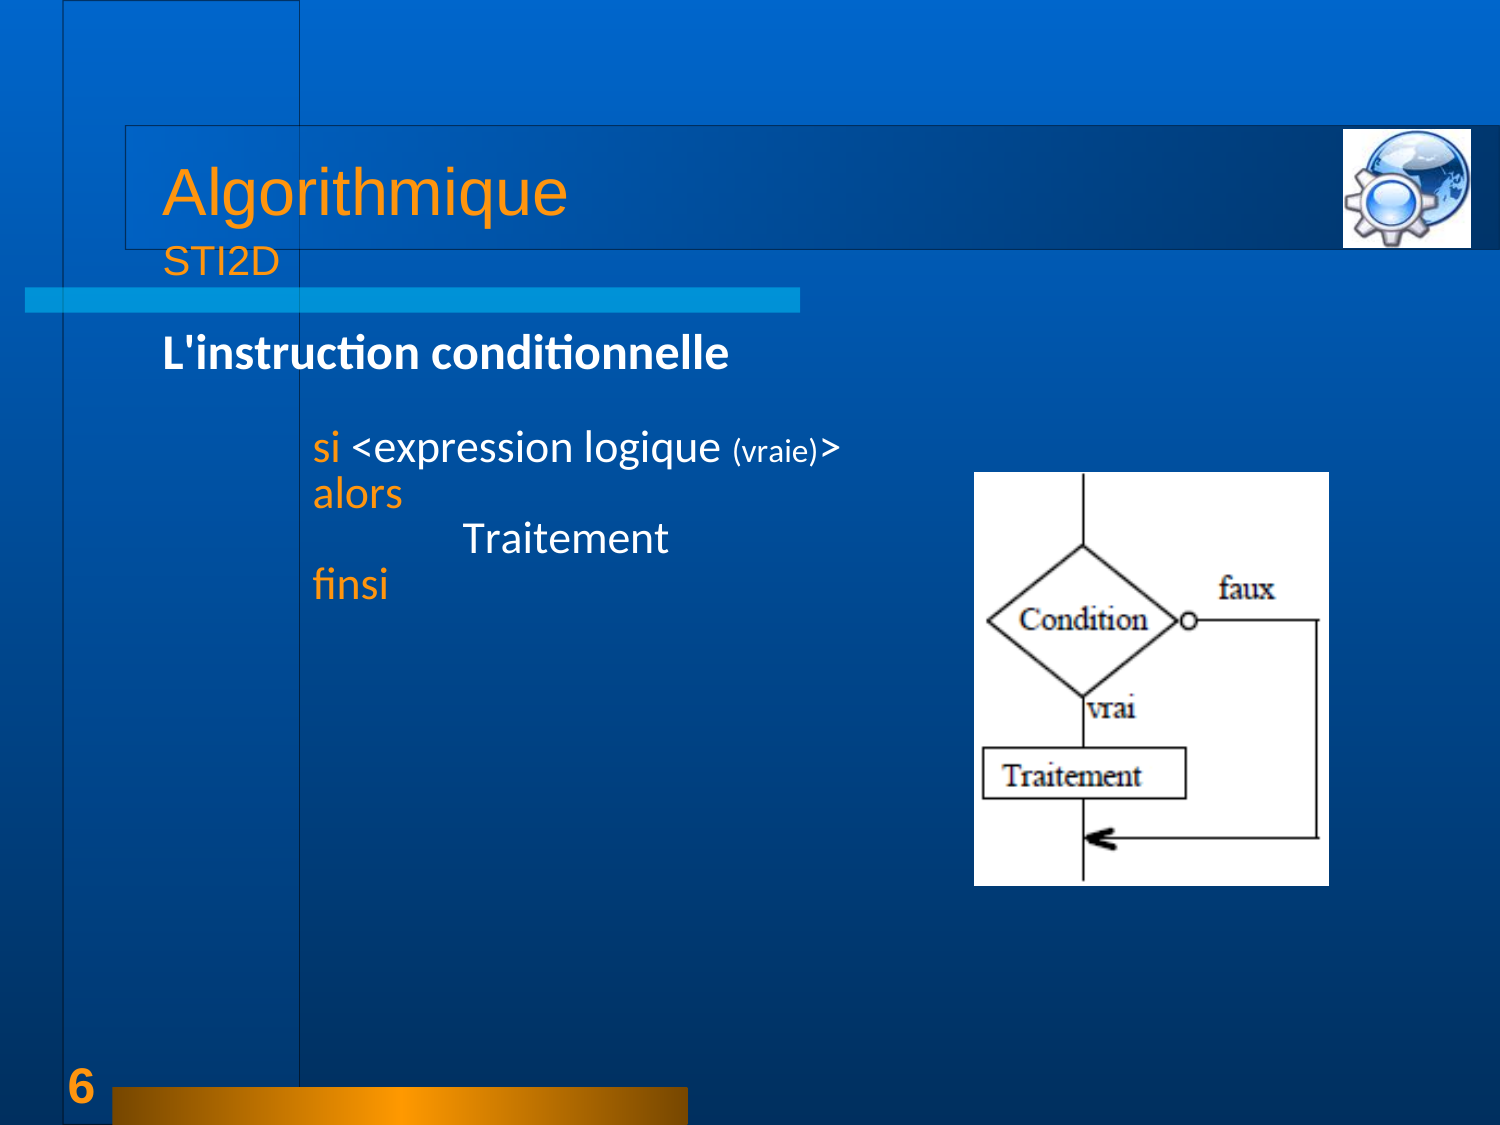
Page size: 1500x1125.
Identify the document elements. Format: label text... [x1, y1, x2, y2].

picture [1343, 129, 1471, 248]
text_box L'instruction conditionnelle si <expression logique (vraie)> alors Traitement finsi [147, 324, 1418, 953]
picture [974, 472, 1329, 886]
